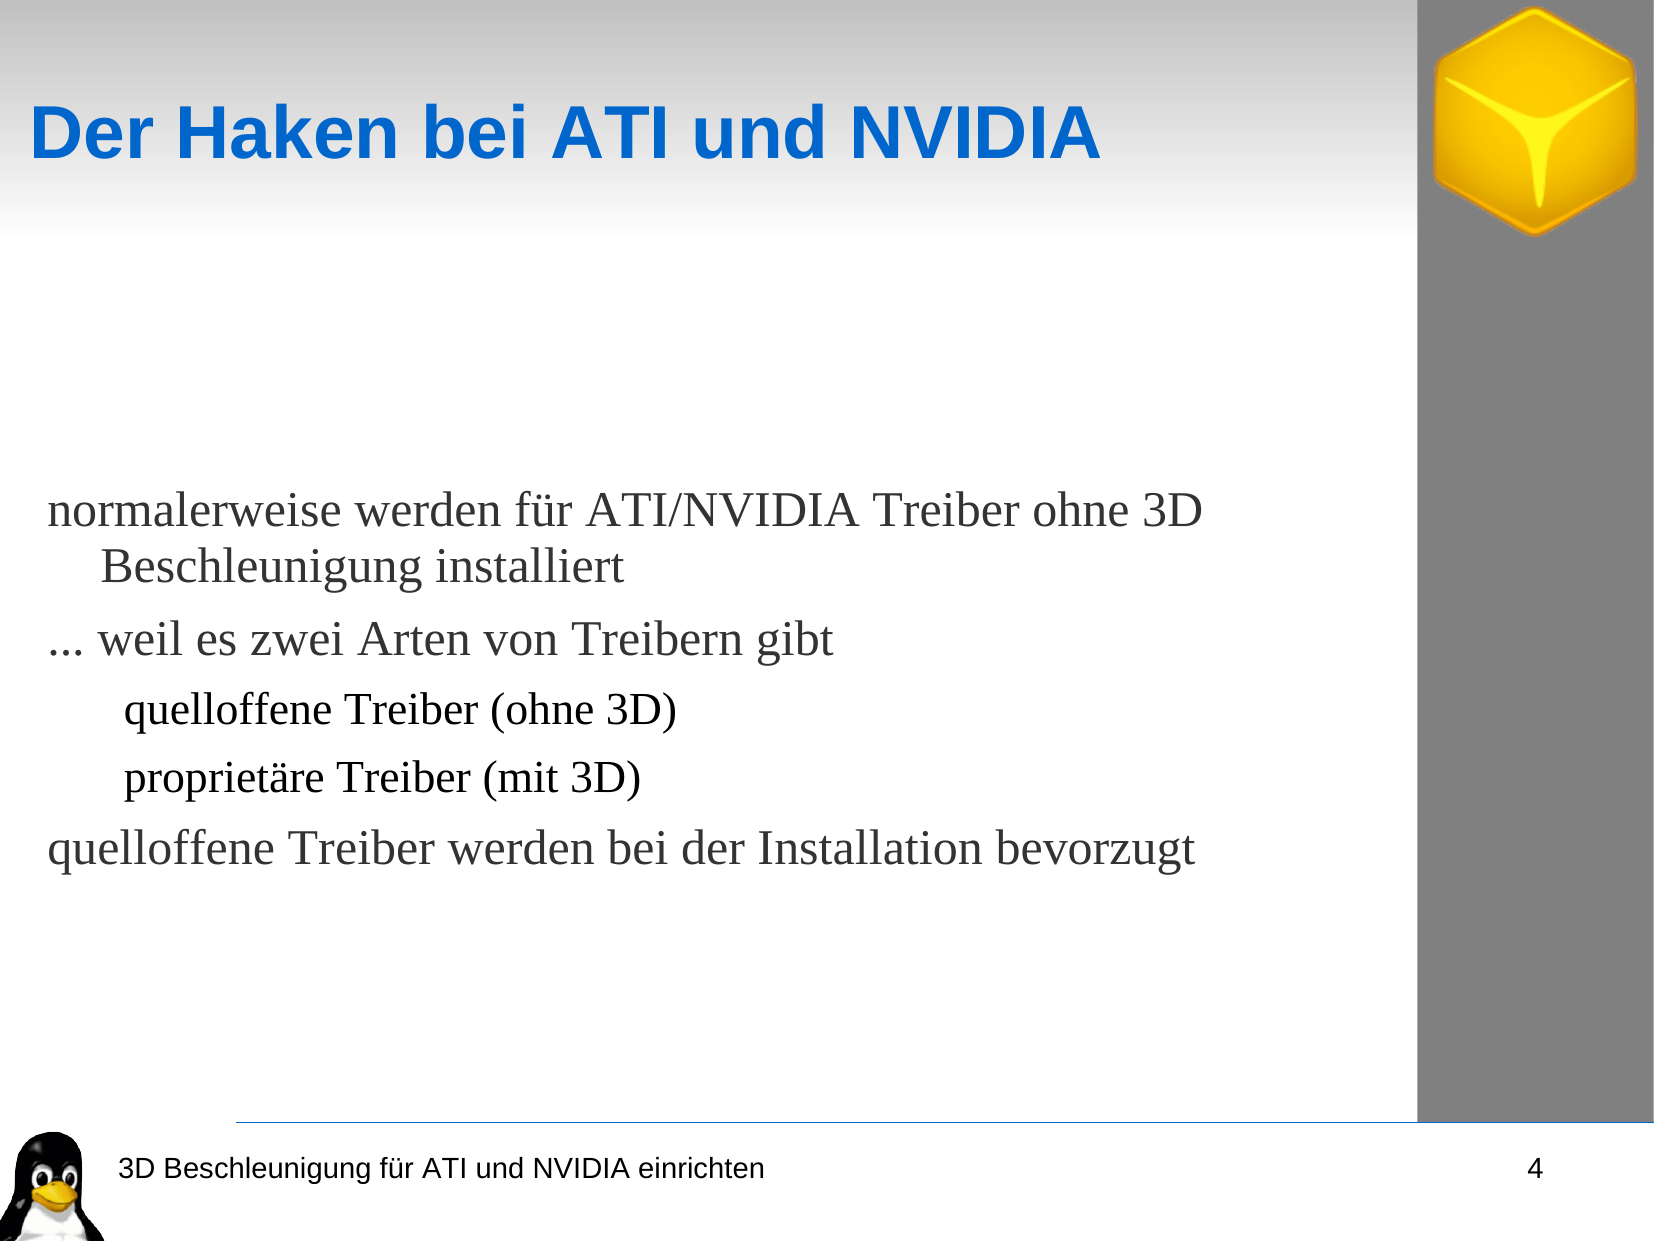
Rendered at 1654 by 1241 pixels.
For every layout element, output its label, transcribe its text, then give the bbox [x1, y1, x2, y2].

picture [139, 1160, 148, 1176]
title Der Haken bei ATI und NVIDIA [29, 29, 1388, 237]
picture [0, 1121, 148, 1241]
list normalerweise werden für ATI/NVIDIA Treiber ohne 3D Beschleunigung installiert ... weil es zwei Arten von Treibern gibt quelloffene Treiber (ohne 3D) proprietäre Treiber (mit 3D) quelloffene Treiber werden bei der Installation bevorzugt [29, 265, 1388, 1093]
picture [1433, 6, 1638, 237]
